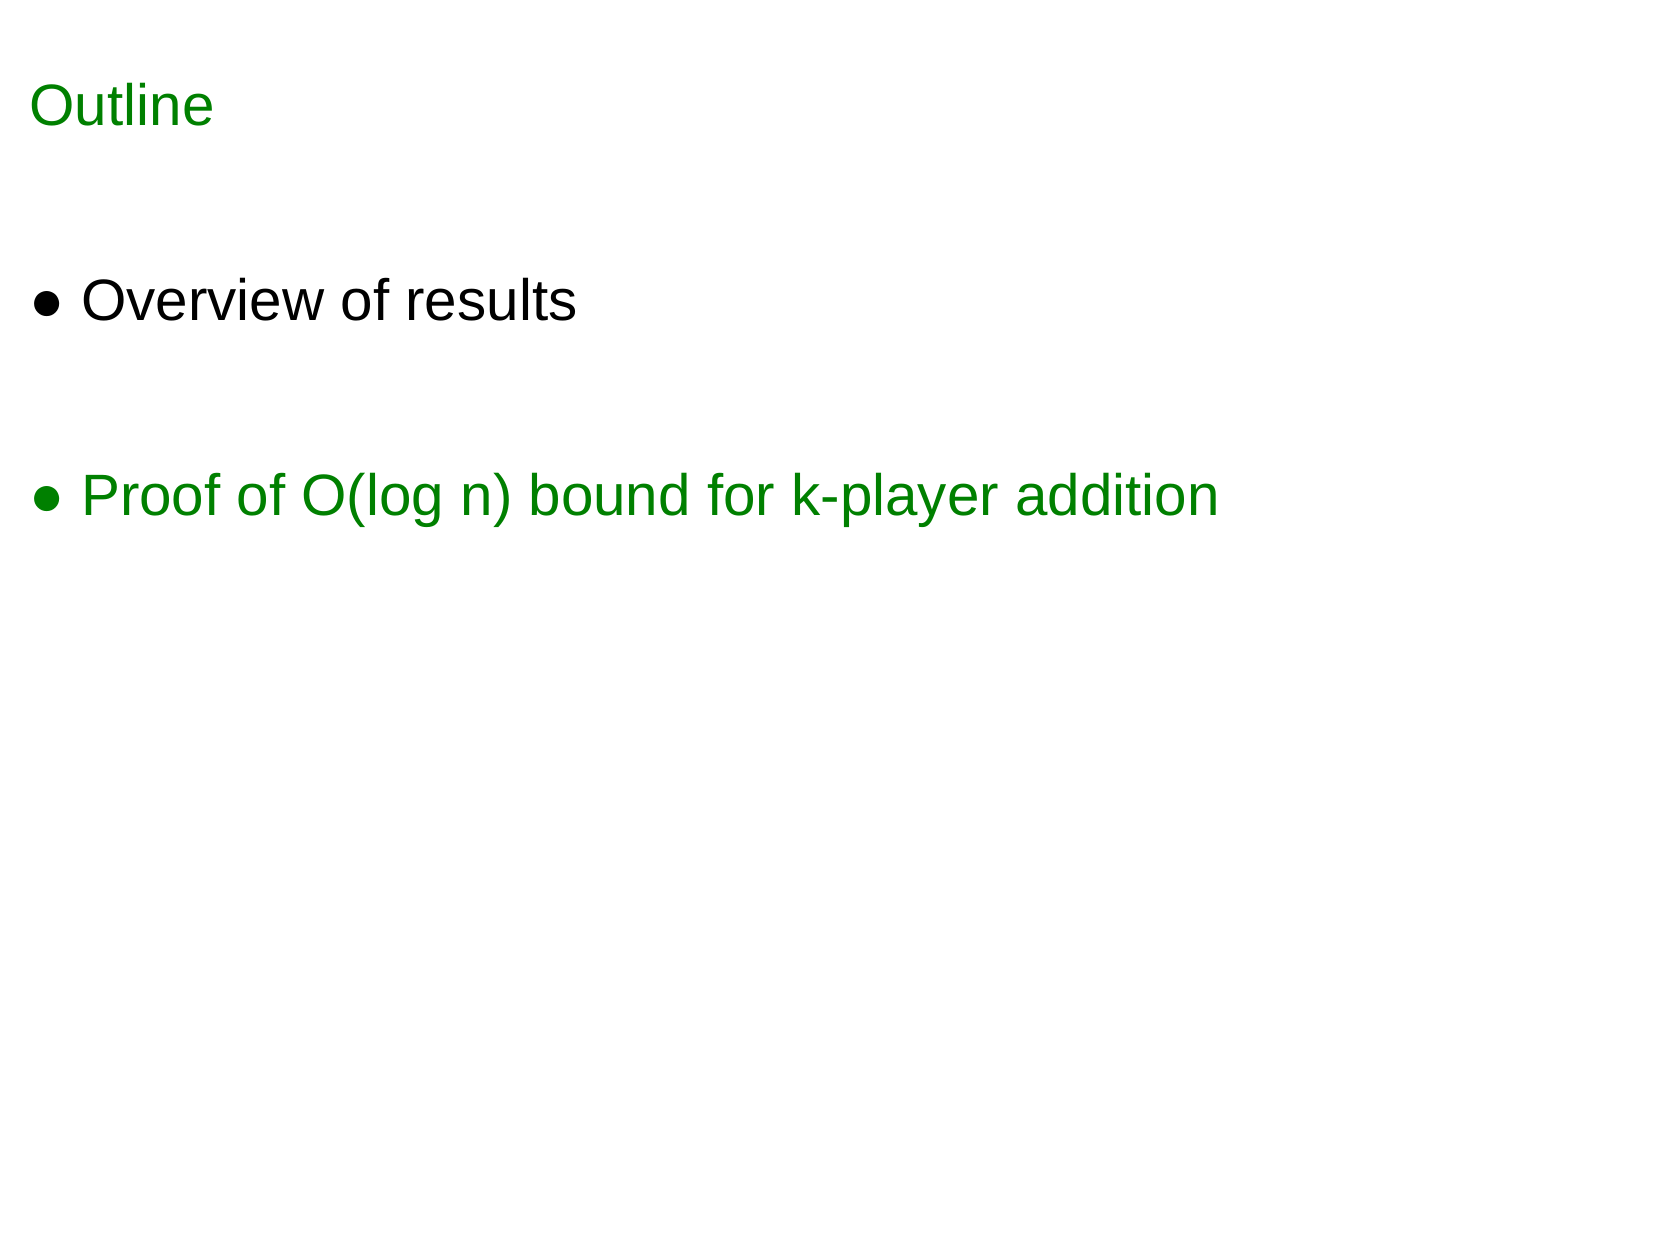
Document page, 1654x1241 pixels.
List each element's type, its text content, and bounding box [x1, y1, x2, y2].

text_box Outline ● Overview of results ● Proof of O(log n) bound for k-player addition [15, 0, 1636, 1241]
